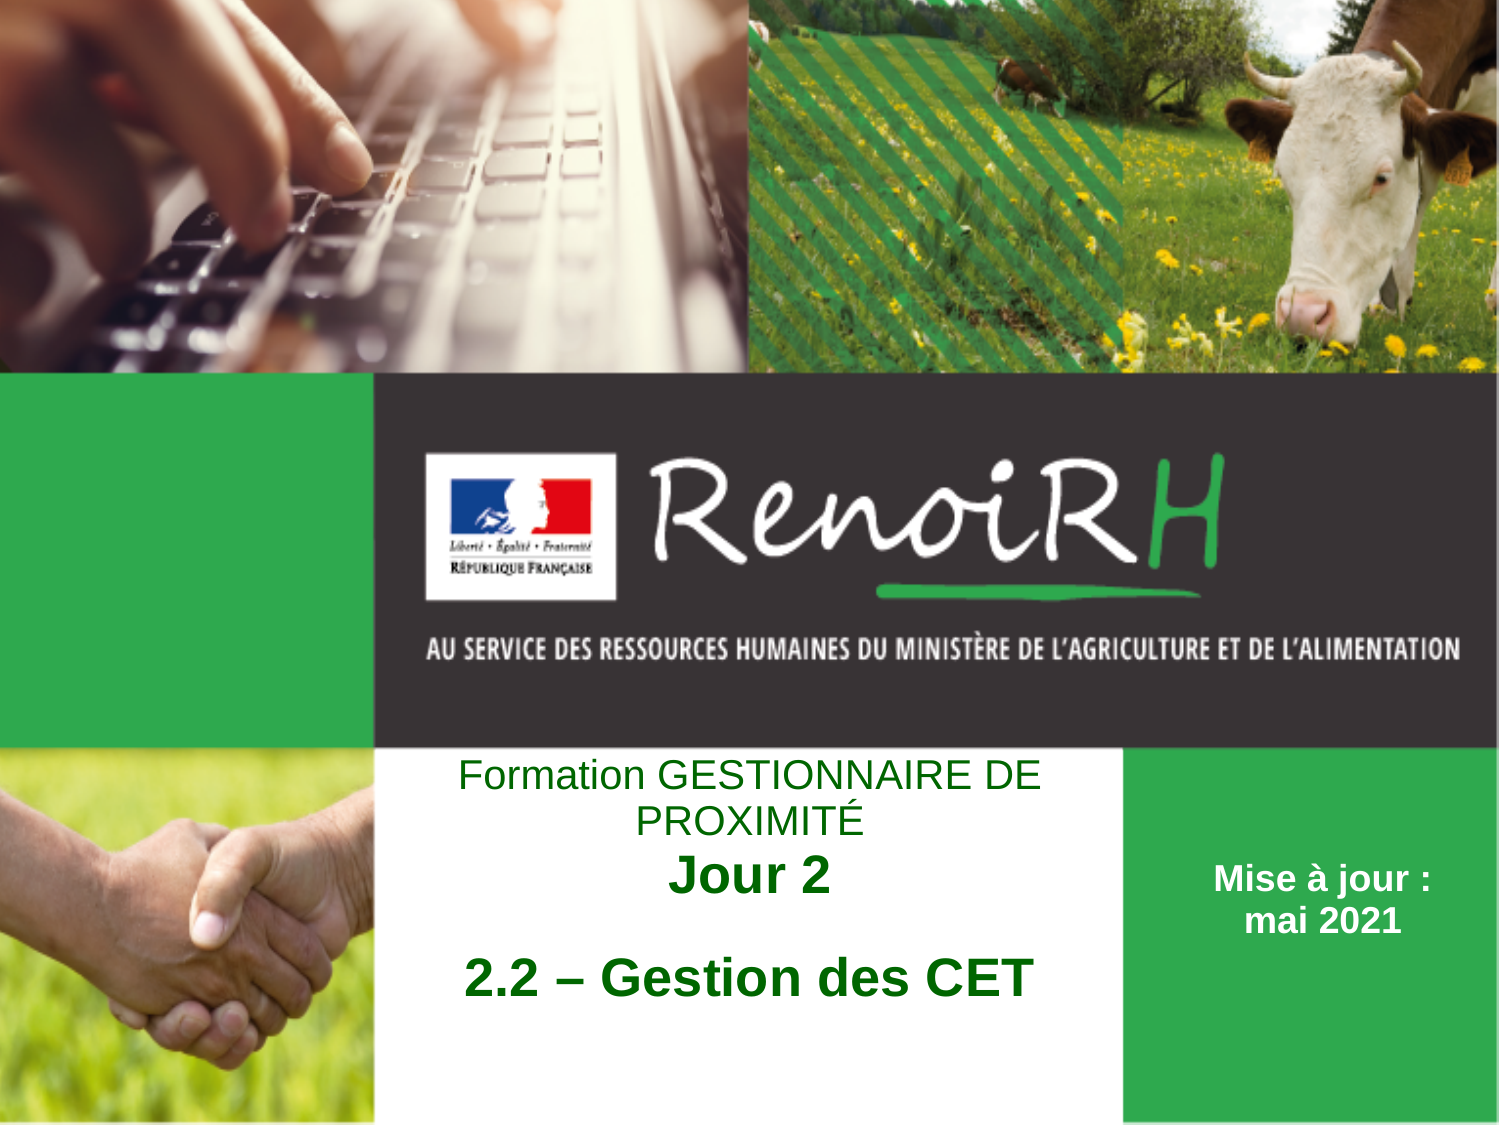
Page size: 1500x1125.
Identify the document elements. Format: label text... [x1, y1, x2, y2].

text_box Mise à jour : mai 2021 [1169, 850, 1477, 957]
picture [0, 0, 1499, 1125]
text_box Formation GESTIONNAIRE DE PROXIMITÉ Jour 2 2.2 – Gestion des CET [377, 744, 1123, 1125]
